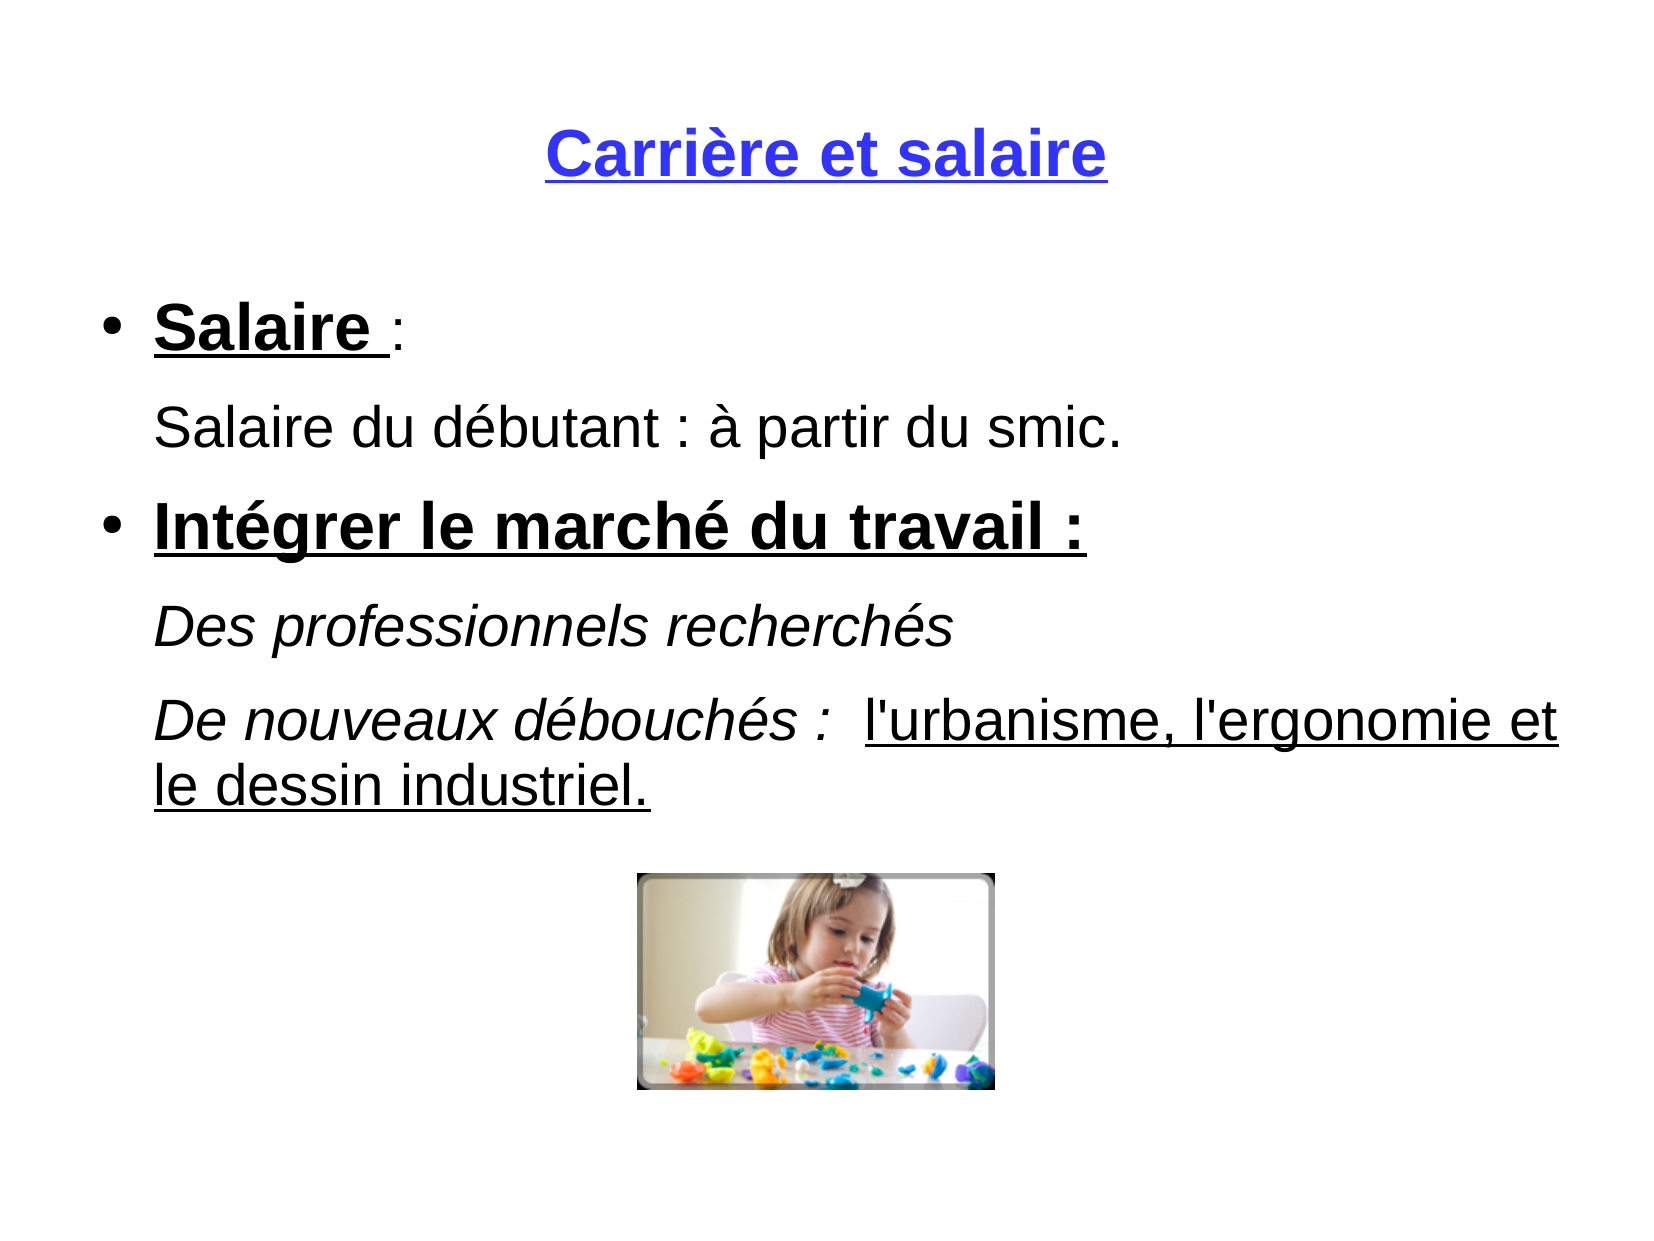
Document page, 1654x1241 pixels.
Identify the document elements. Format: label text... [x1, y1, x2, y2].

title Carrière et salaire [82, 49, 1571, 257]
picture [637, 873, 995, 1090]
list Salaire : Salaire du débutant : à partir du smic. Intégrer le marché du travail : Des professionnels recherchés De nouveaux débouchés : l'urbanisme, l'ergonomie et le dessin industriel. [82, 290, 1571, 1109]
